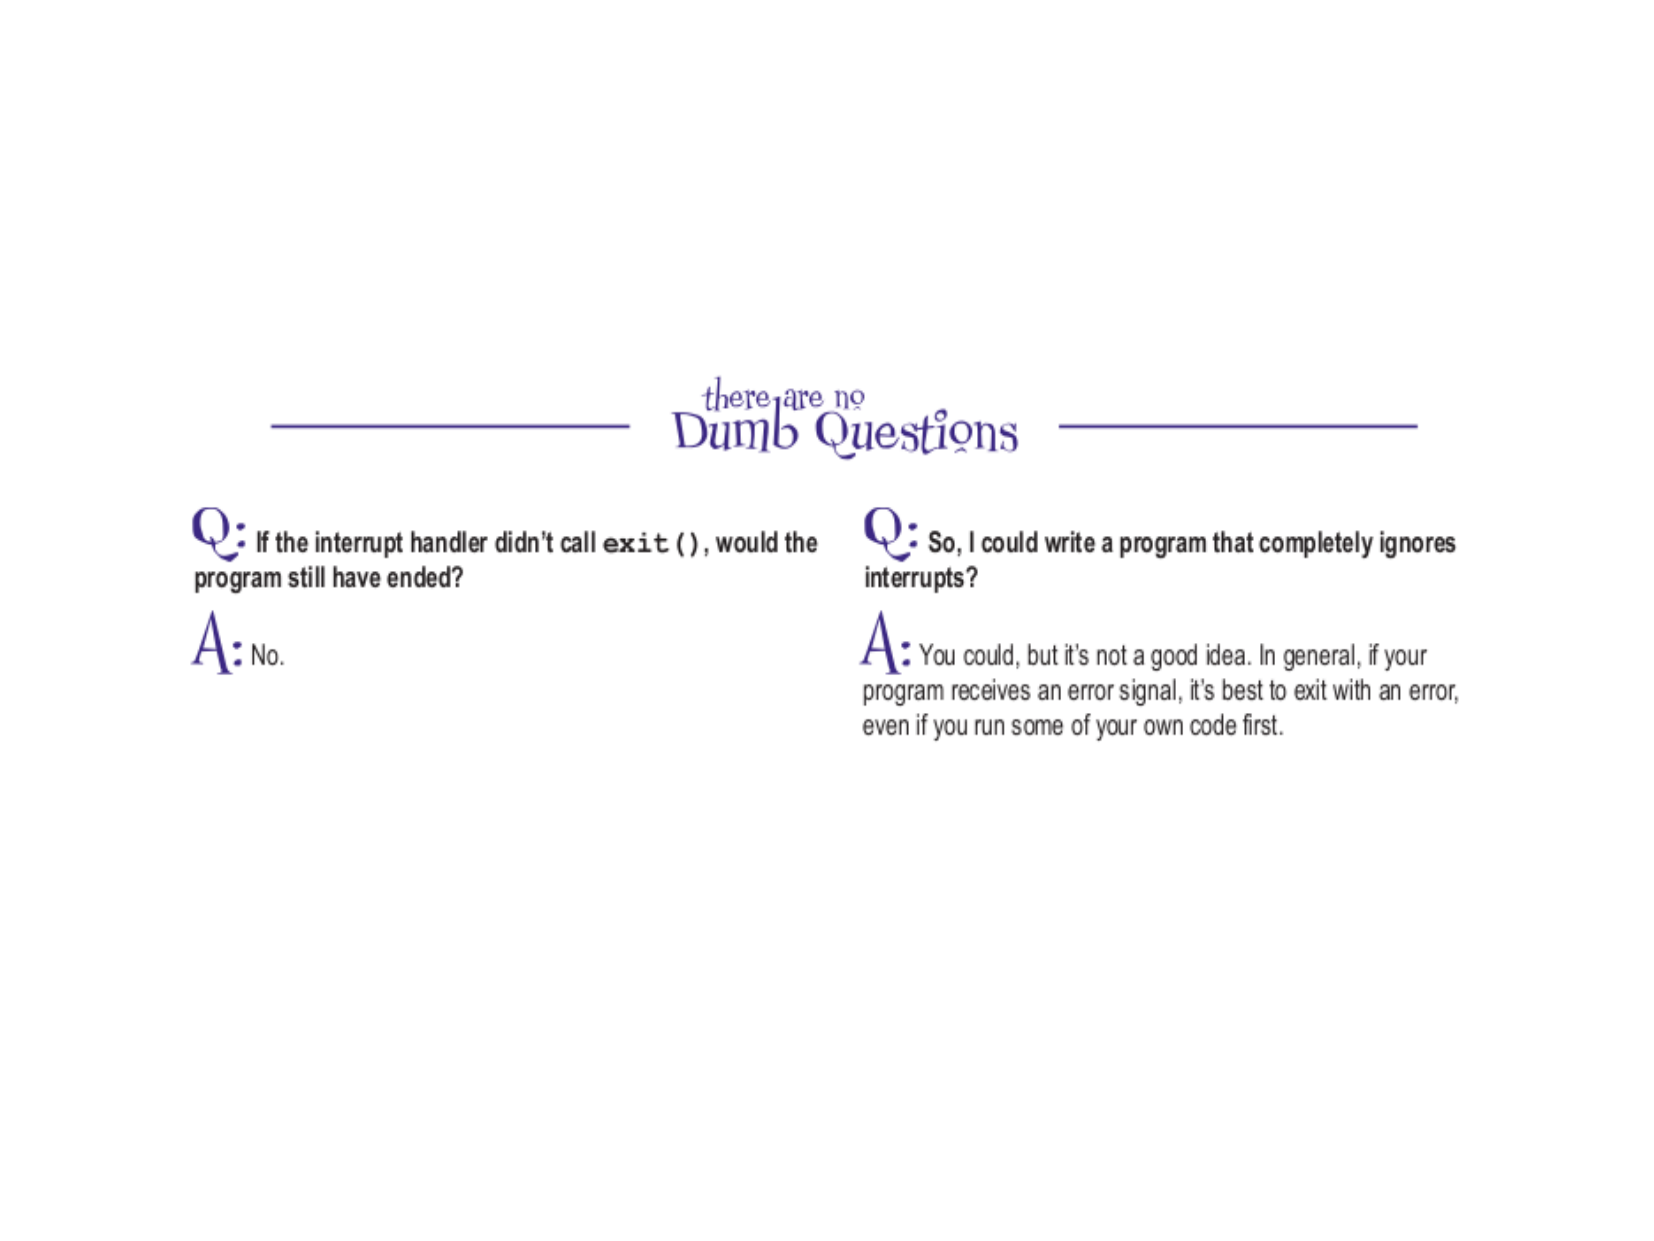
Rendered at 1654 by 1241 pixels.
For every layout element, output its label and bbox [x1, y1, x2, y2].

picture [129, 366, 1512, 815]
